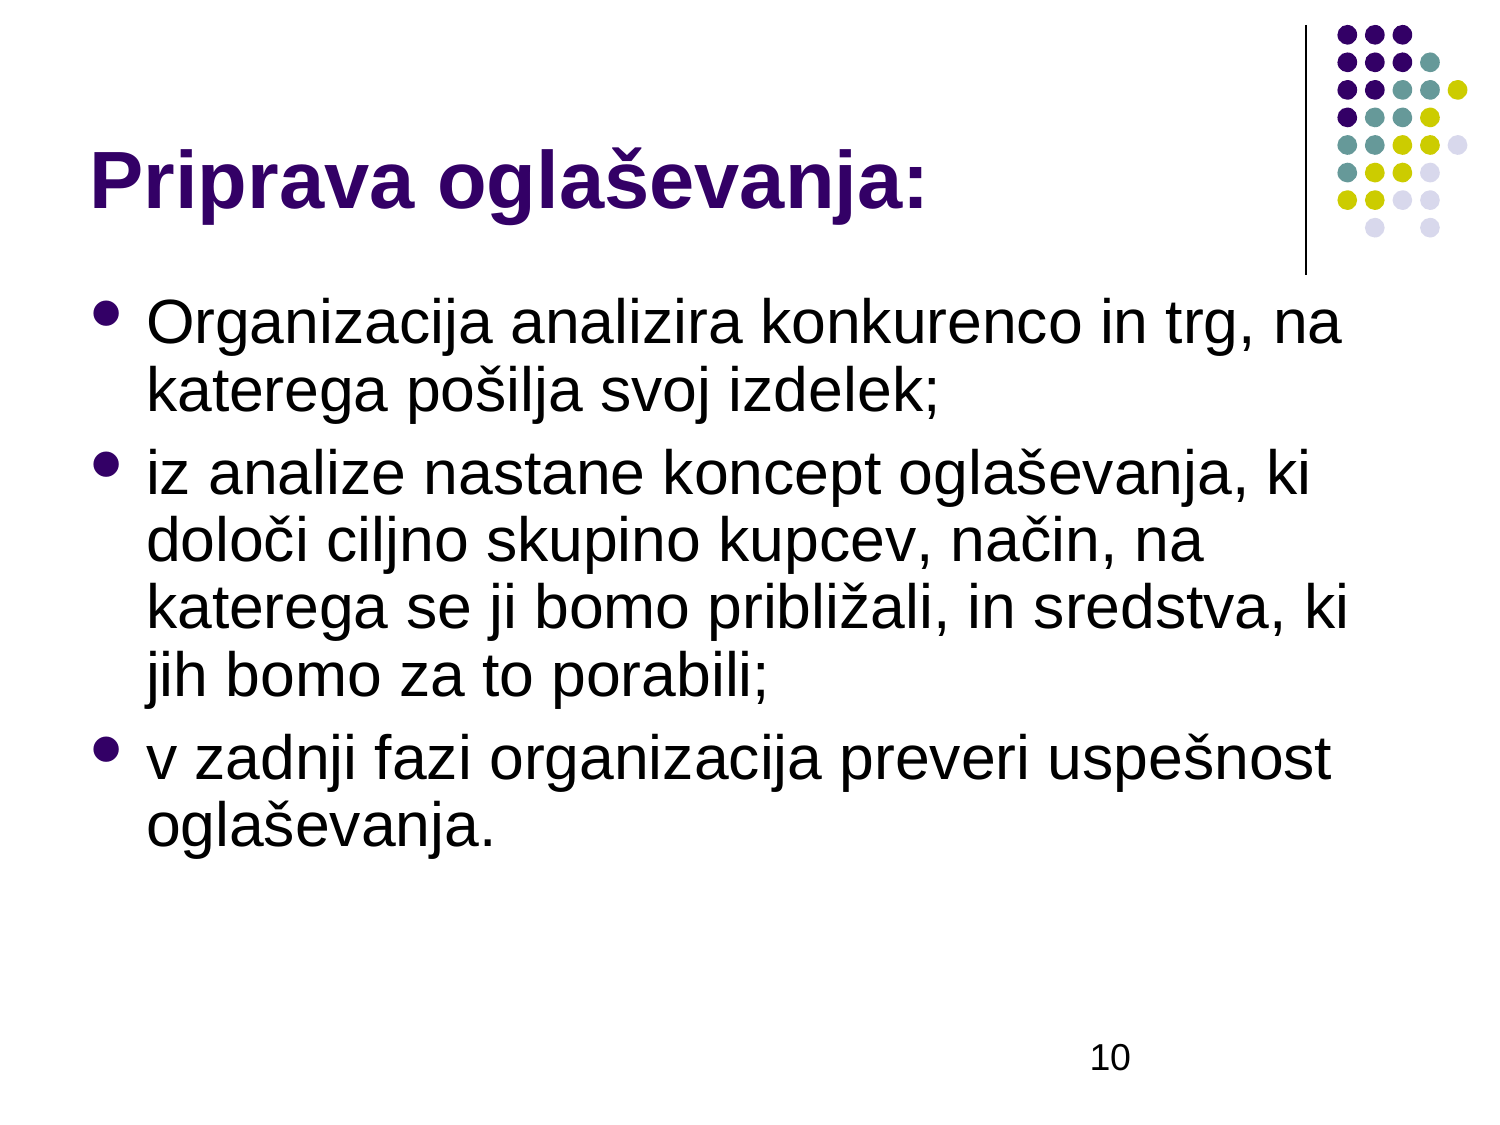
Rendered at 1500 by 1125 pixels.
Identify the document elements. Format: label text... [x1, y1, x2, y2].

list Organizacija analizira konkurenco in trg, na katerega pošilja svoj izdelek; iz analize nastane koncept oglaševanja, ki določi ciljno skupino kupcev, način, na katerega se ji bomo približali, in sredstva, ki jih bomo za to porabili; v zadnji fazi organizacija preveri uspešnost oglaševanja. [75, 282, 1426, 1006]
title Priprava oglaševanja: [74, 20, 1313, 233]
